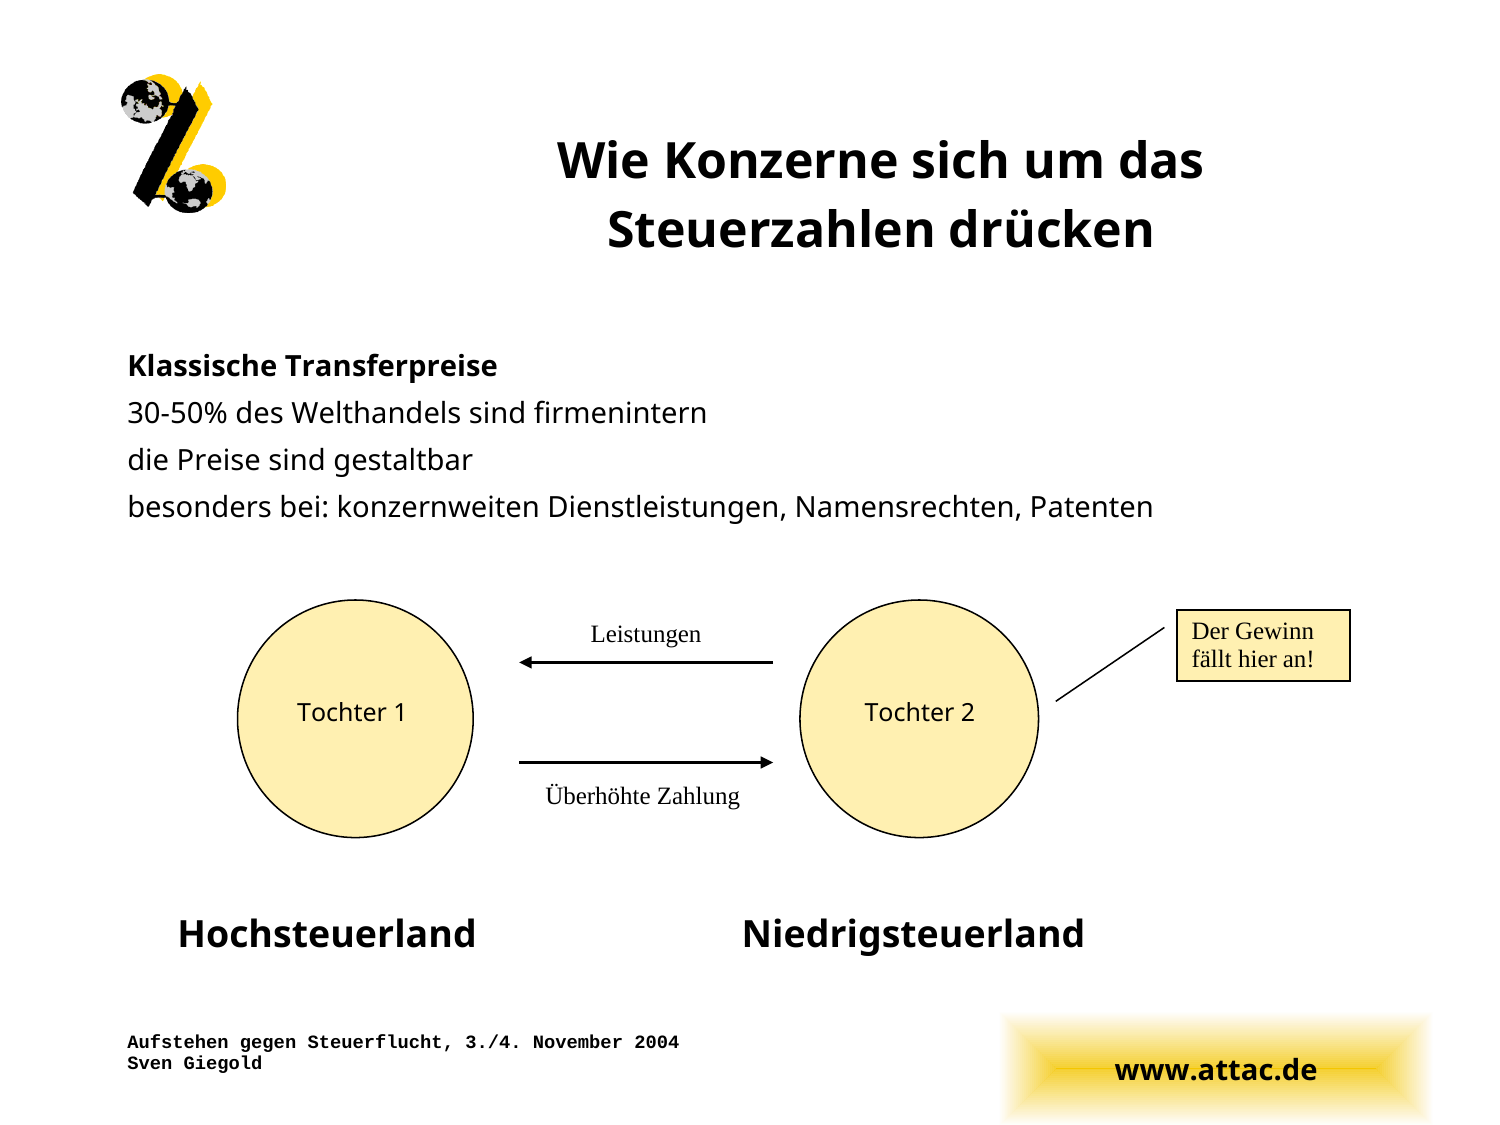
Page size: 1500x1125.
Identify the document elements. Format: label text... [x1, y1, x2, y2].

text_box Tochter 2 [849, 687, 1000, 737]
text_box Überhöhte Zahlung [530, 774, 774, 819]
list Klassische Transferpreise 30-50% des Welthandels sind firmenintern die Preise sind gestaltbar besonders bei: konzernweiten Dienstleistungen, Namensrechten, Patenten [112, 337, 1388, 538]
text_box Tochter 1 [282, 687, 433, 737]
text_box Niedrigsteuerland [726, 899, 1138, 967]
title Wie Konzerne sich um das Steuerzahlen drücken [374, 99, 1388, 288]
text_box Der Gewinn fällt hier an! [1177, 610, 1350, 681]
text_box [237, 600, 474, 838]
picture [121, 74, 226, 213]
text_box Leistungen [565, 612, 727, 656]
text_box Hochsteuerland [162, 899, 543, 967]
text_box [799, 600, 1039, 838]
